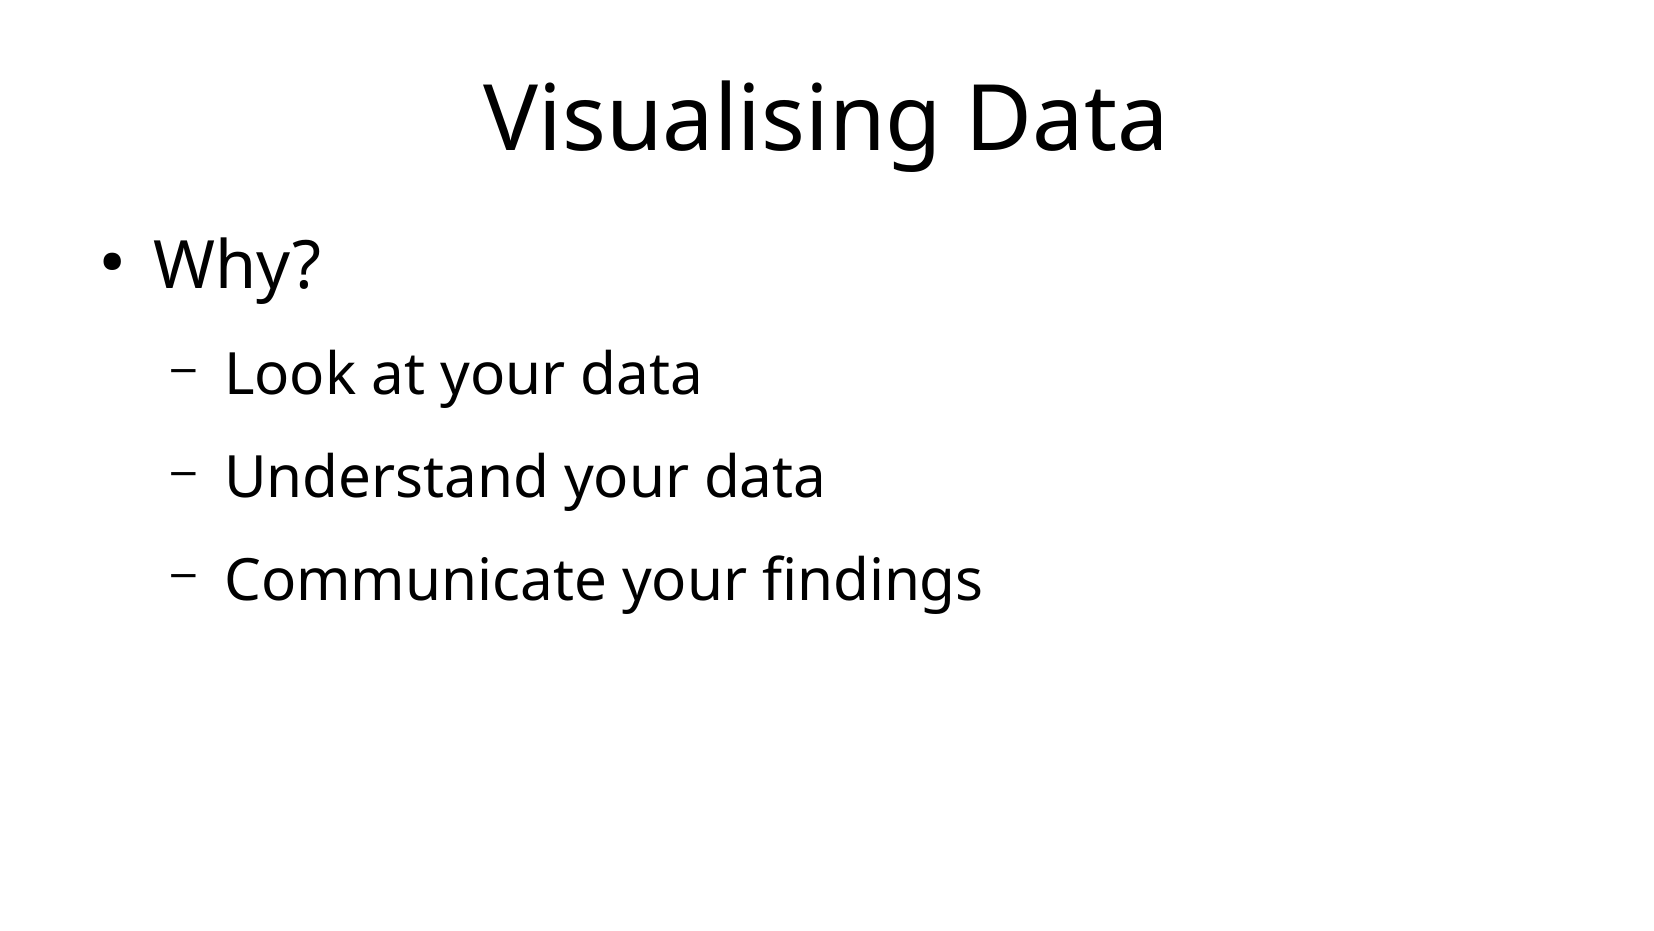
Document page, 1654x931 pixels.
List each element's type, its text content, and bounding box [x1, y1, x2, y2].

title Visualising Data [82, 37, 1571, 193]
list Why? Look at your data Understand your data Communicate your findings [82, 217, 1571, 758]
